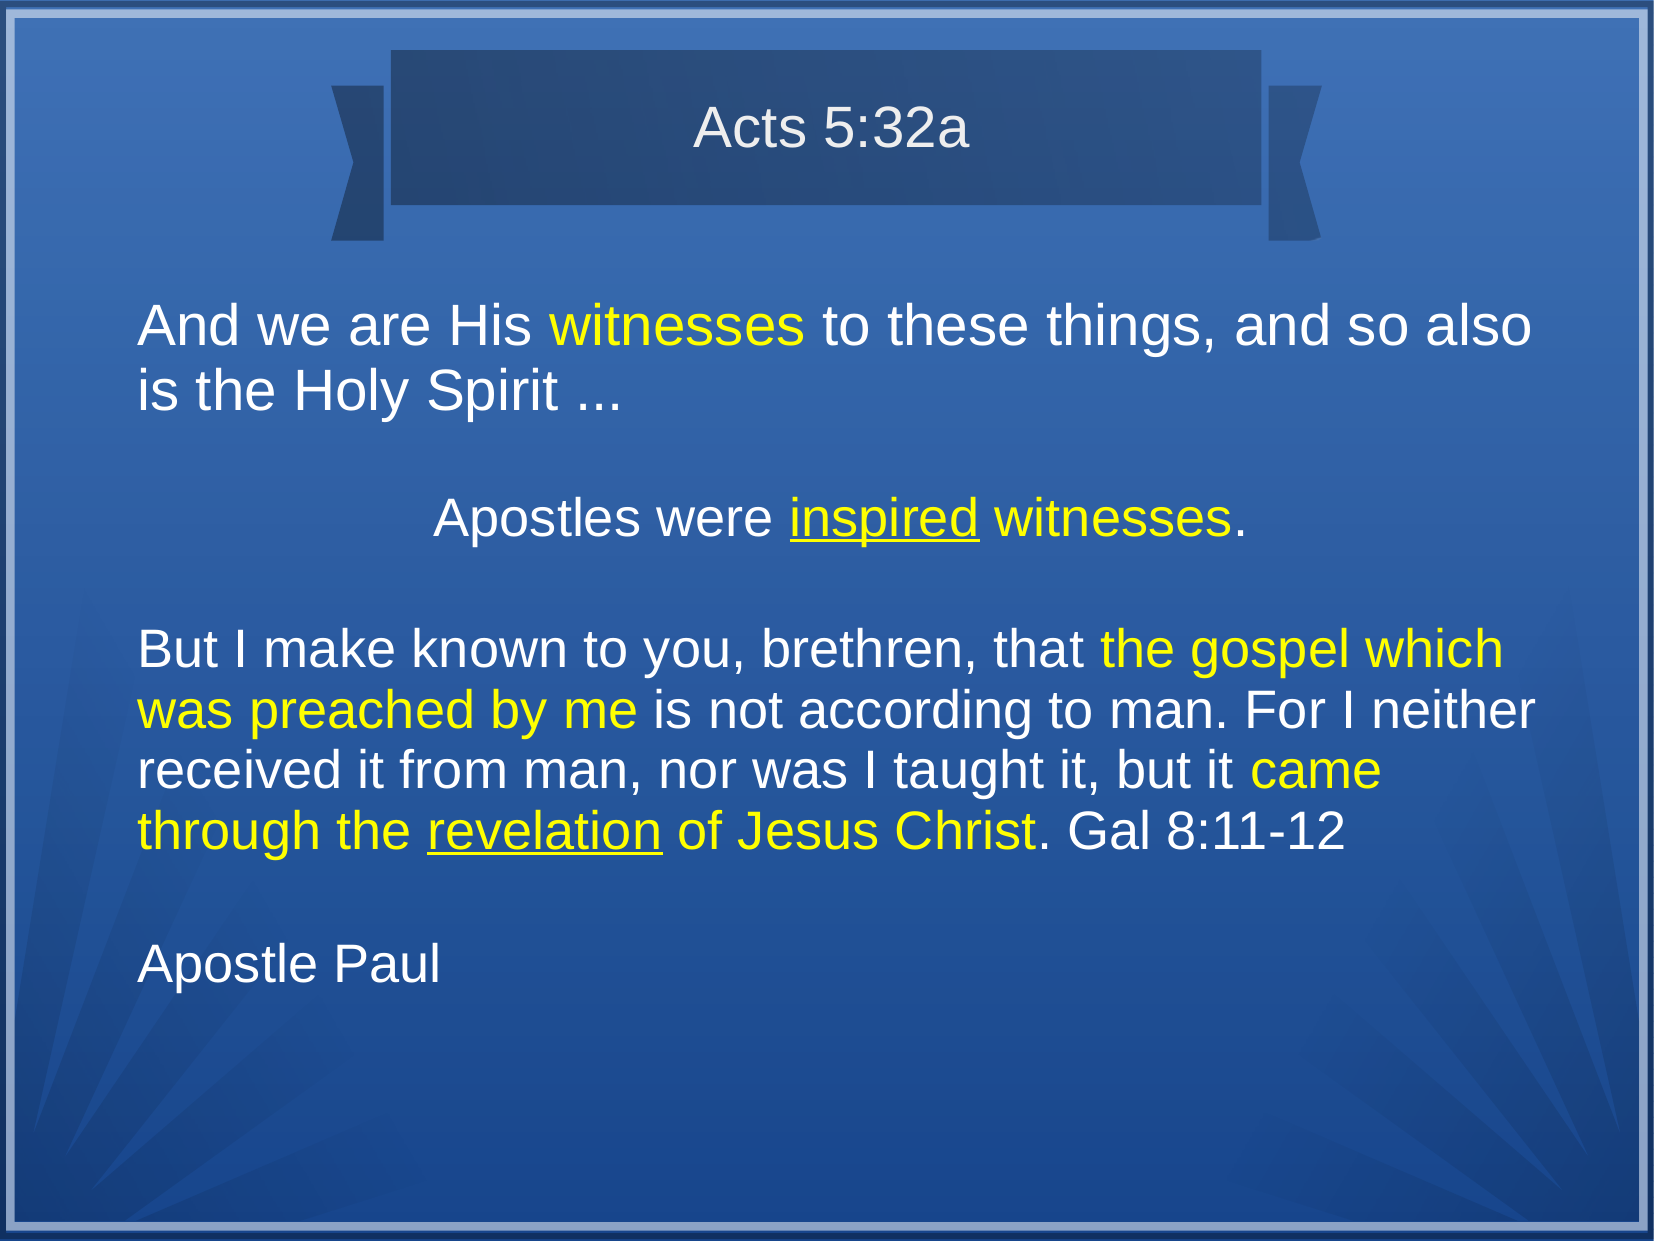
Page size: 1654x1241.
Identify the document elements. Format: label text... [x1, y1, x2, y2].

text_box And we are His witnesses to these things, and so also is the Holy Spirit ... Apostles were inspired witnesses. But I make known to you, brethren, that the gospel which was preached by me is not according to man. For I neither received it from man, nor was I taught it, but it came through the revelation of Jesus Christ. Gal 8:11-12 Apostle Paul [122, 285, 1560, 1241]
text_box Acts 5:32a [576, 73, 1087, 182]
